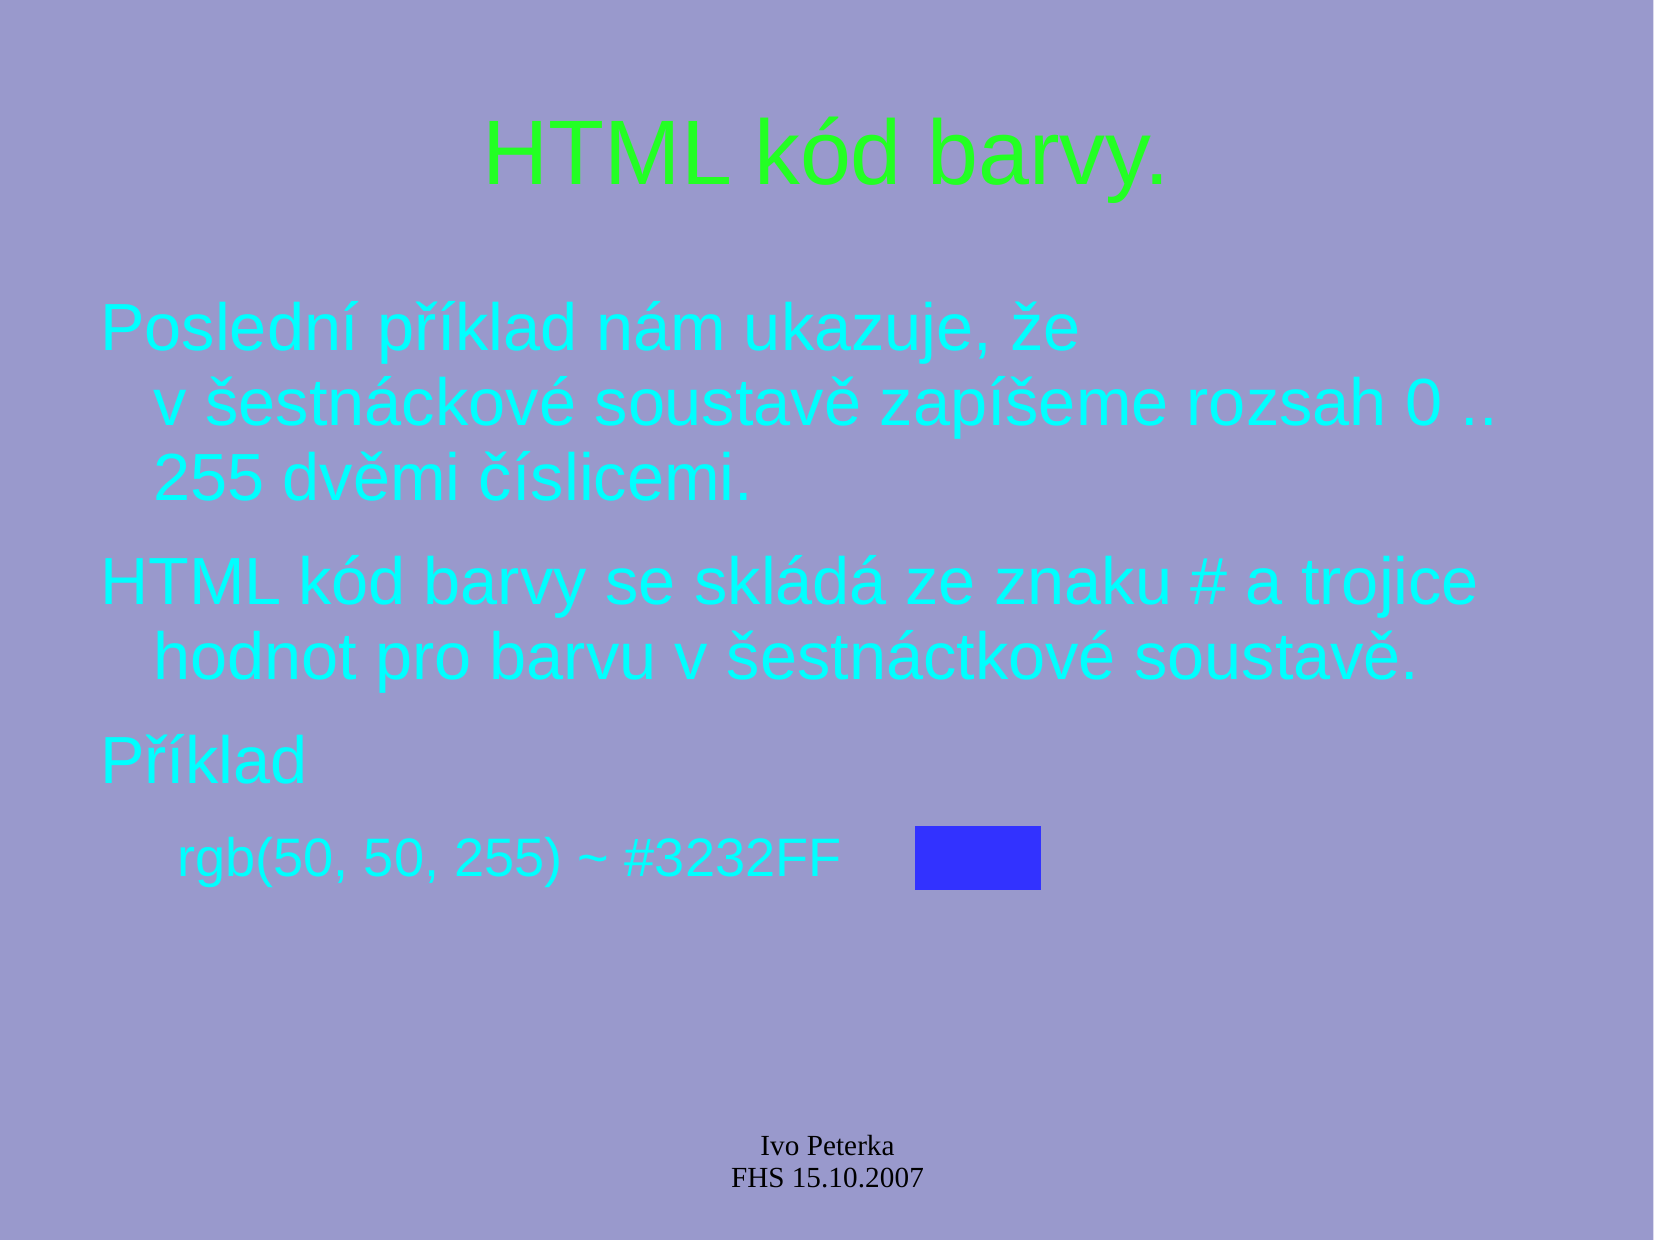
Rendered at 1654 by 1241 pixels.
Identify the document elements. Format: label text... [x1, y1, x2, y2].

list Poslední příklad nám ukazuje, že v šestnáckové soustavě zapíšeme rozsah 0 .. 255 dvěmi číslicemi. HTML kód barvy se skládá ze znaku # a trojice hodnot pro barvu v šestnáctkové soustavě. Příklad rgb(50, 50, 255) ~ #3232FF [82, 290, 1571, 1094]
title HTML kód barvy. [82, 56, 1571, 250]
picture [915, 826, 1041, 890]
